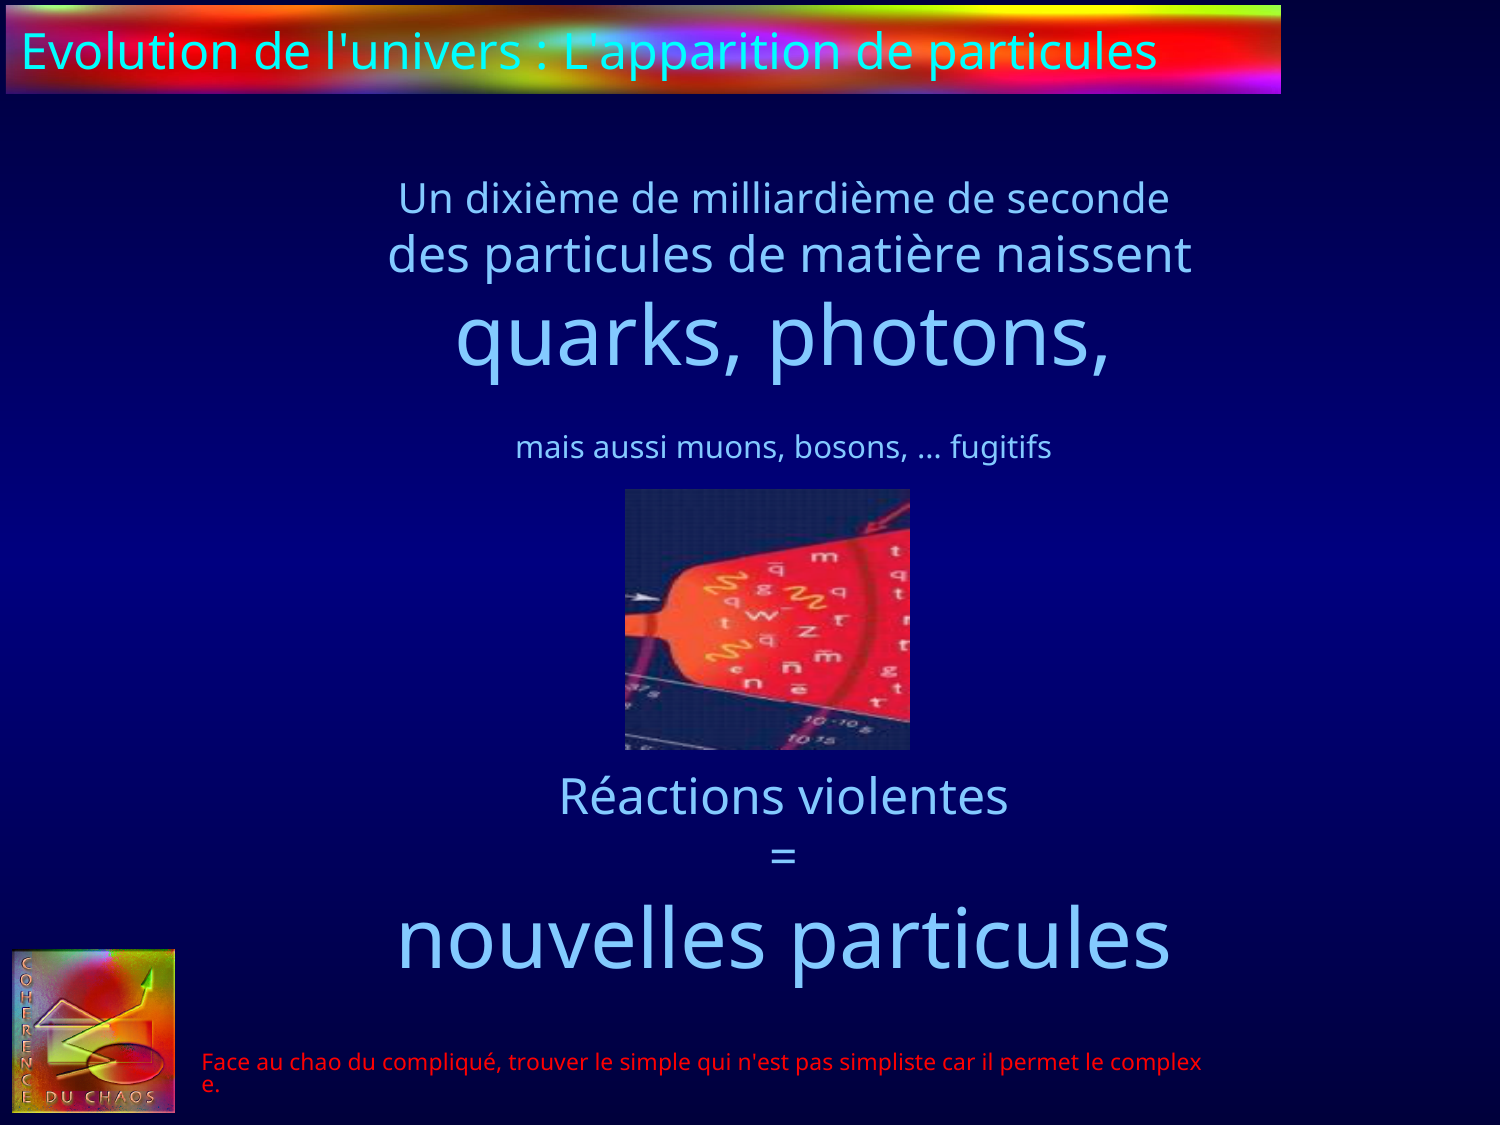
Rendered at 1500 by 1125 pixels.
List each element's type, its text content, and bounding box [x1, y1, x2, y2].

picture [12, 949, 175, 1113]
title Evolution de l'univers : L'apparition de particules [5, 5, 1281, 94]
text_box Un dixième de milliardième de seconde des particules de matière naissent quarks, photons, mais aussi muons, bosons, … fugitifs Réactions violentes = nouvelles particules [360, 164, 1270, 993]
